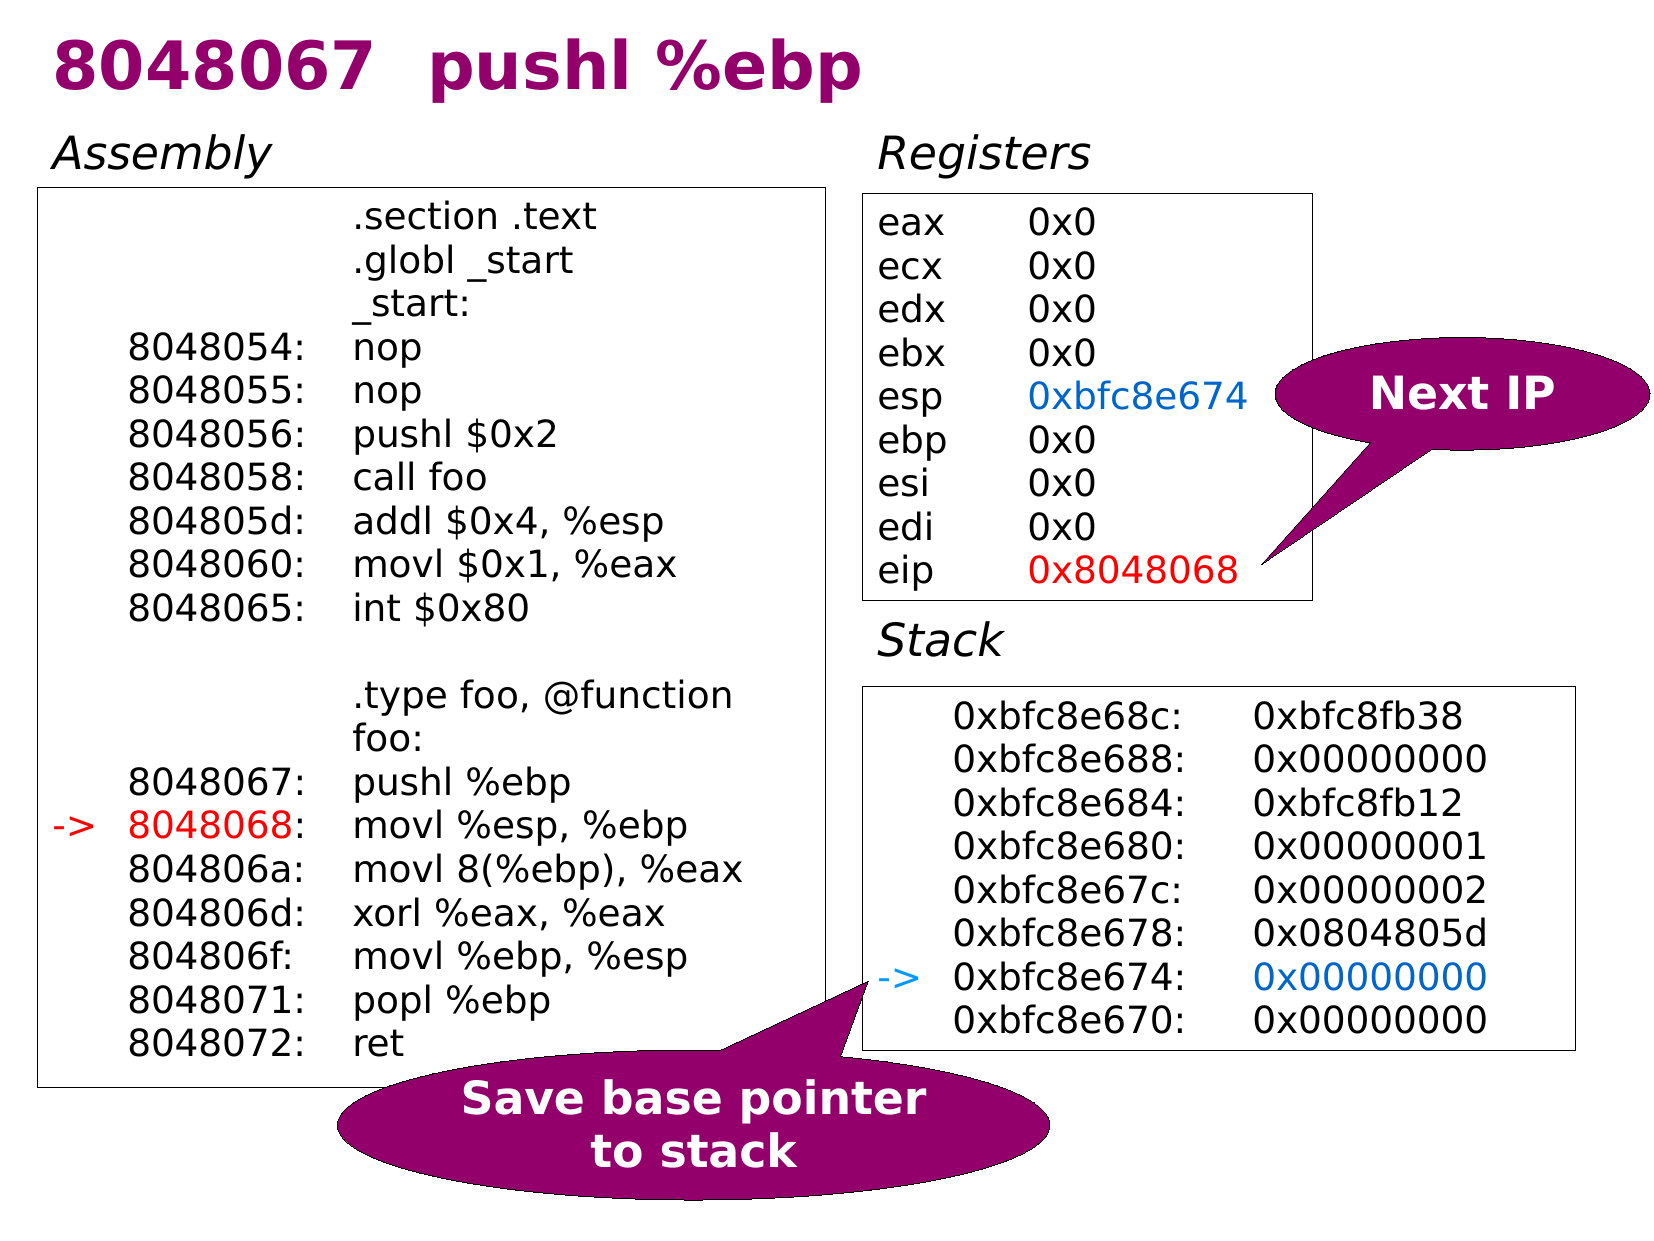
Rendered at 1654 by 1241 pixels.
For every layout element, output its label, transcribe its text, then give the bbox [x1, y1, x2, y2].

text_box Assembly [37, 119, 301, 188]
text_box Next IP [1261, 337, 1651, 565]
text_box Registers [862, 119, 1126, 188]
text_box 8048067 pushl %ebp [37, 19, 976, 113]
text_box 0xbfc8e68c: 0xbfc8fb38 0xbfc8e688: 0x00000000 0xbfc8e684: 0xbfc8fb12 0xbfc8e680: 0x00000001 0xbfc8e67c: 0x00000002 0xbfc8e678: 0x0804805d -> 0xbfc8e674: 0x00000000 0xbfc8e670: 0x00000000 [862, 686, 1576, 1051]
text_box Stack [862, 606, 1051, 676]
text_box Save base pointer to stack [337, 981, 1050, 1201]
text_box eax 0x0 ecx 0x0 edx 0x0 ebx 0x0 esp 0xbfc8e674 ebp 0x0 esi 0x0 edi 0x0 eip 0x8048068 [862, 193, 1313, 601]
text_box .section .text .globl _start _start: 8048054: nop 8048055: nop 8048056: pushl $0x2 8048058: call foo 804805d: addl $0x4, %esp 8048060: movl $0x1, %eax 8048065: int $0x80 .type foo, @function foo: 8048067: pushl %ebp -> 8048068: movl %esp, %ebp 804806a: movl 8(%ebp), %eax 804806d: xorl %eax, %eax 804806f: movl %ebp, %esp 8048071: popl %ebp 8048072: ret [37, 187, 826, 1088]
